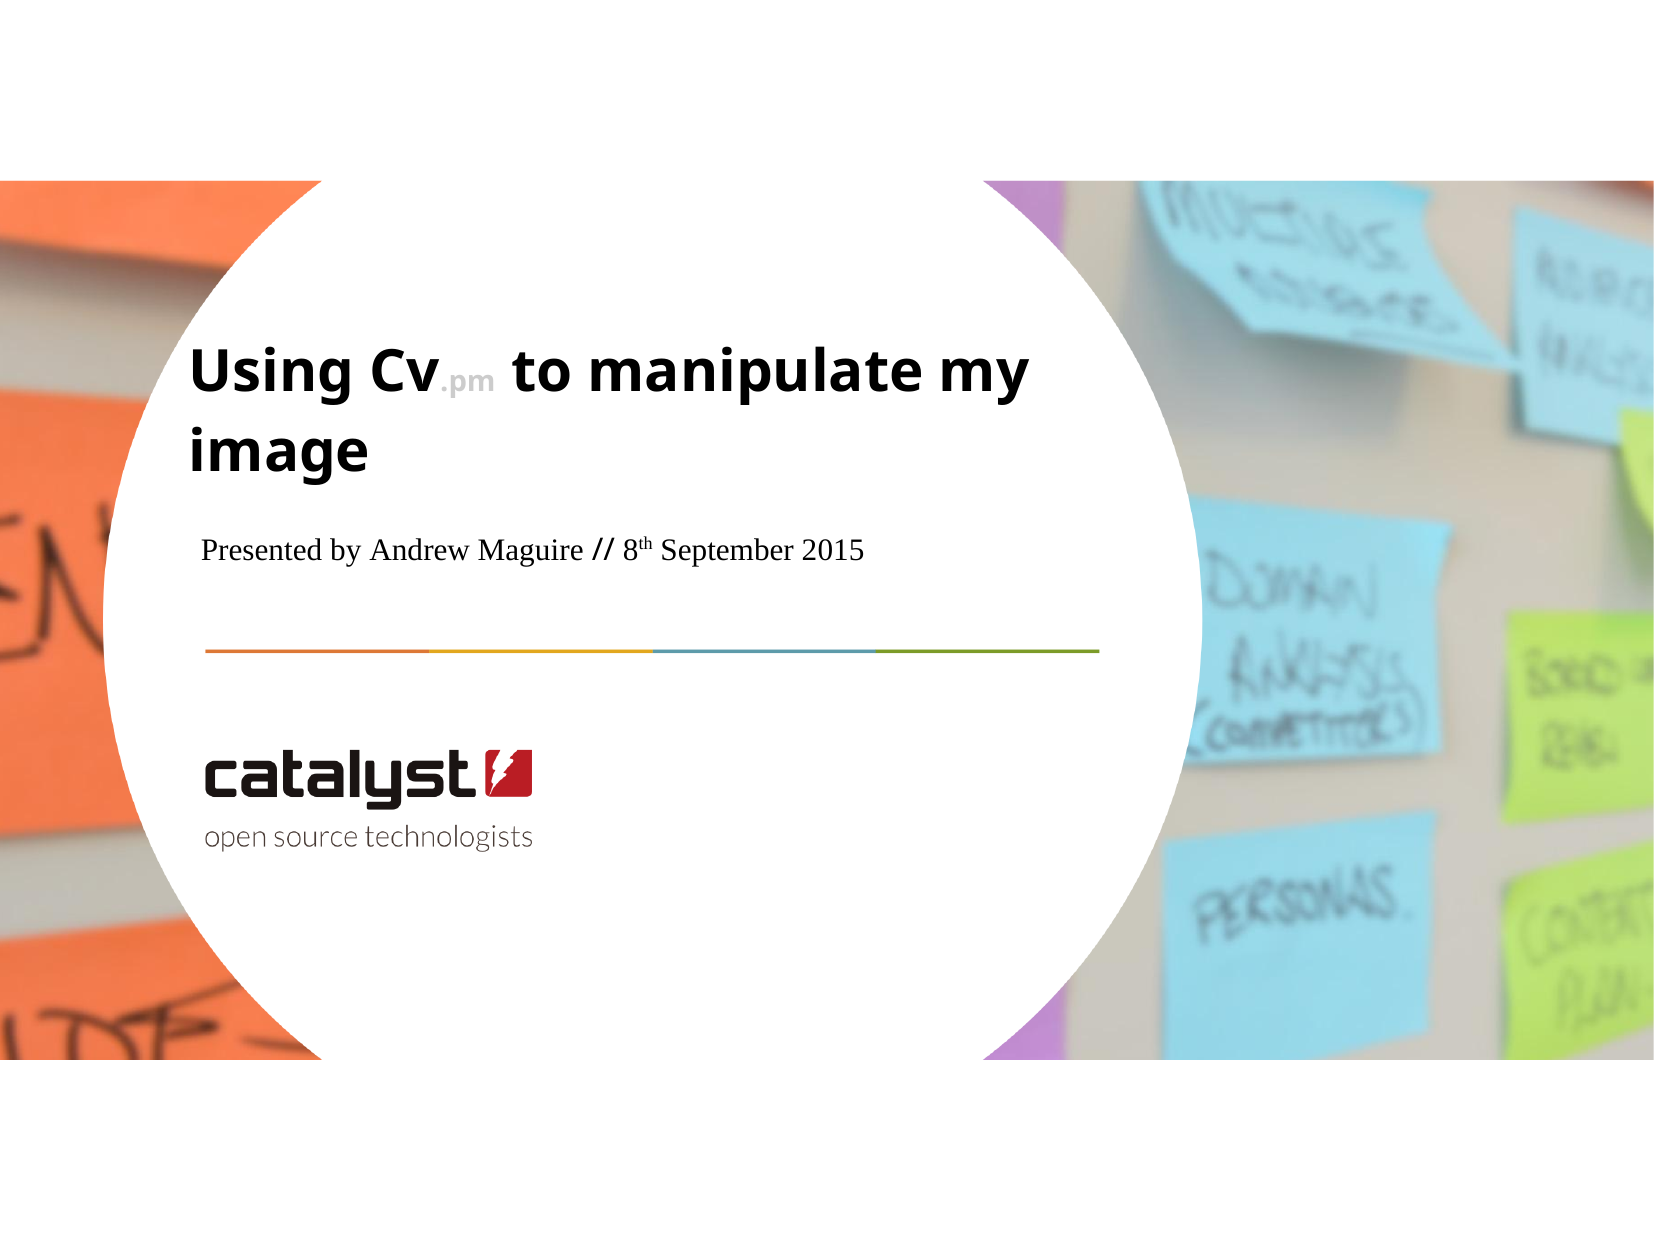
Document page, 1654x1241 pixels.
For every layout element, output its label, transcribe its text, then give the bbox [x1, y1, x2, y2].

title Using Cv.pm to manipulate my image [188, 330, 1111, 489]
text_box Presented by Andrew Maguire // 8th September 2015 [200, 526, 1241, 565]
picture [0, 70, 1654, 1170]
